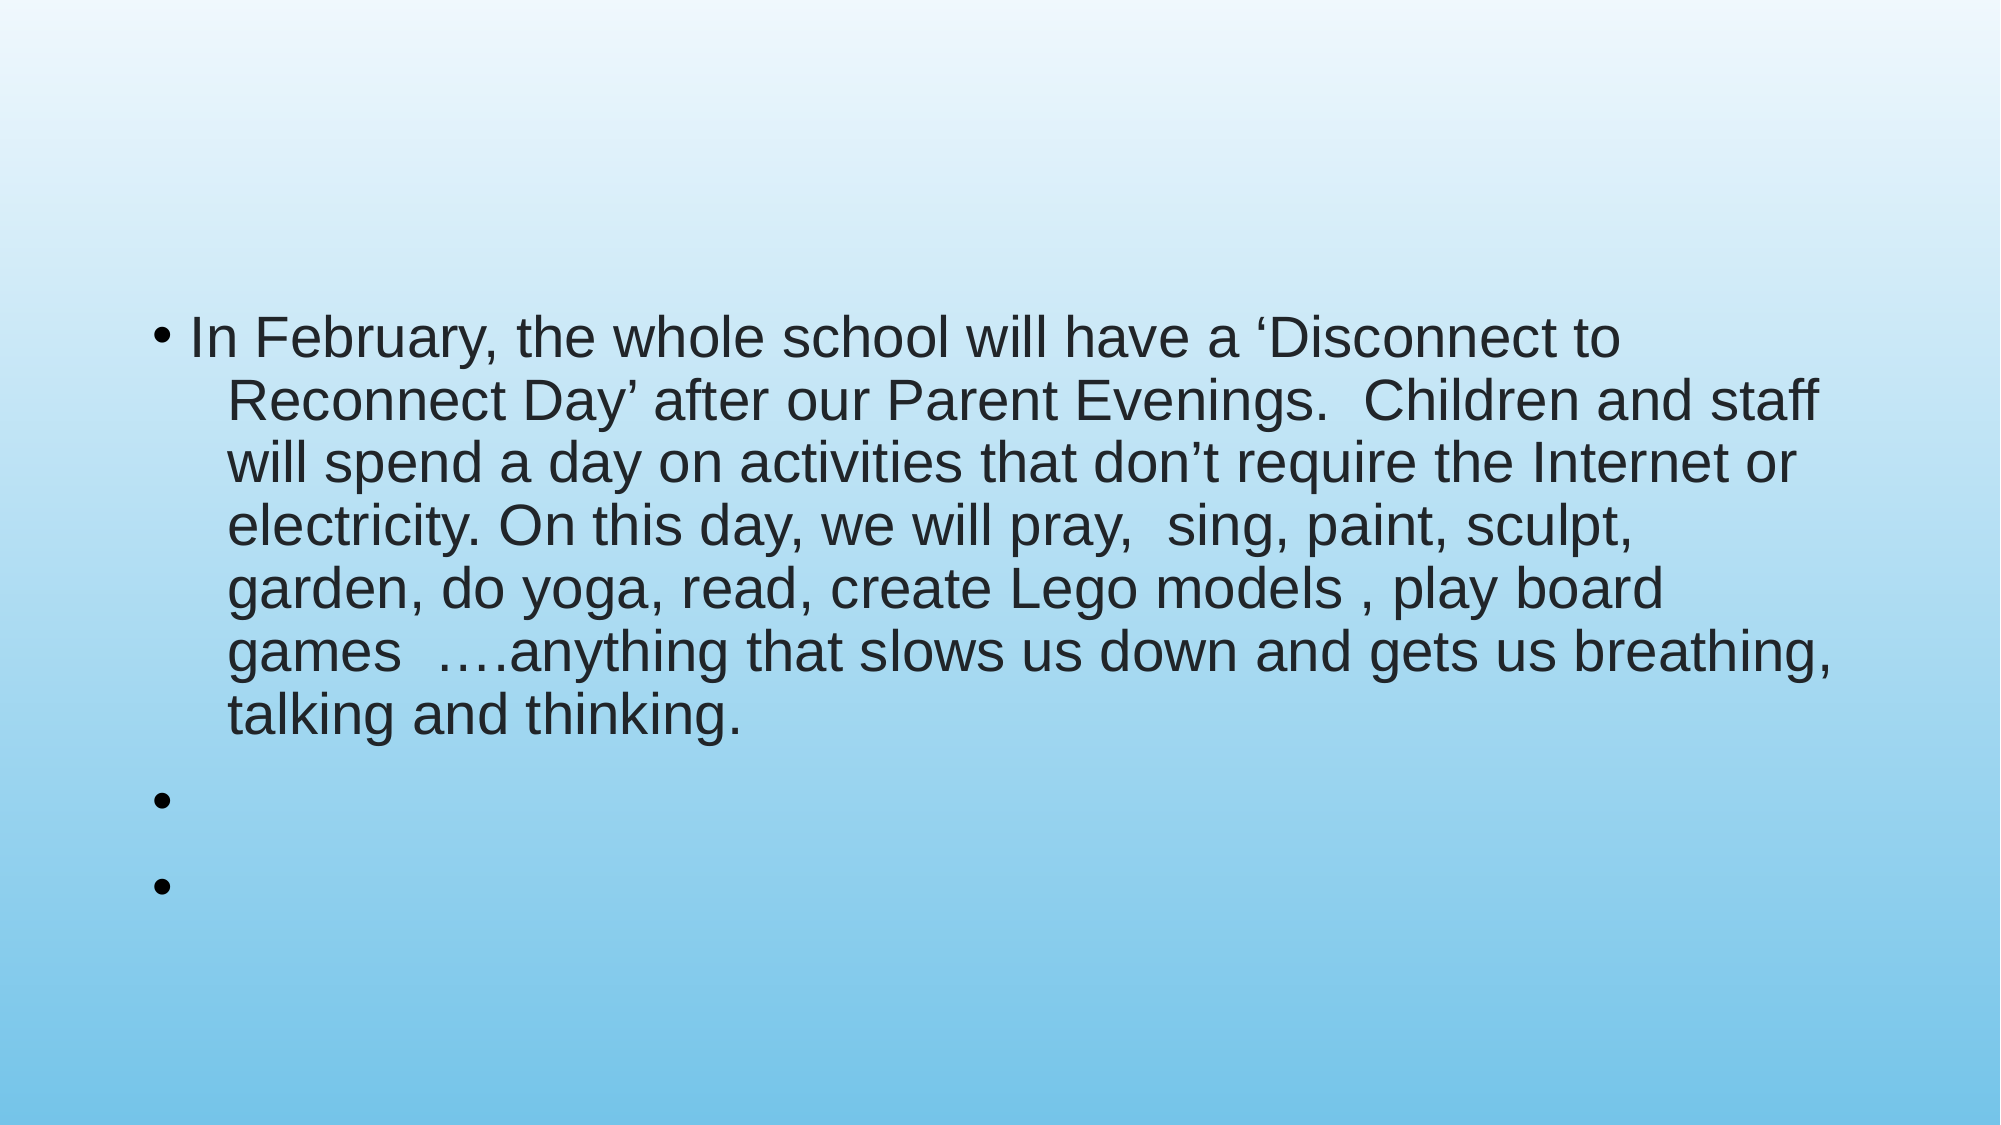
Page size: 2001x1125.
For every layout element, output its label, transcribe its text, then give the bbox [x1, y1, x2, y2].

list In February, the whole school will have a ‘Disconnect to Reconnect Day’ after our Parent Evenings. Children and staff will spend a day on activities that don’t require the Internet or electricity. On this day, we will pray, sing, paint, sculpt, garden, do yoga, read, create Lego models , play board games ….anything that slows us down and gets us breathing, talking and thinking. [137, 299, 1863, 1014]
